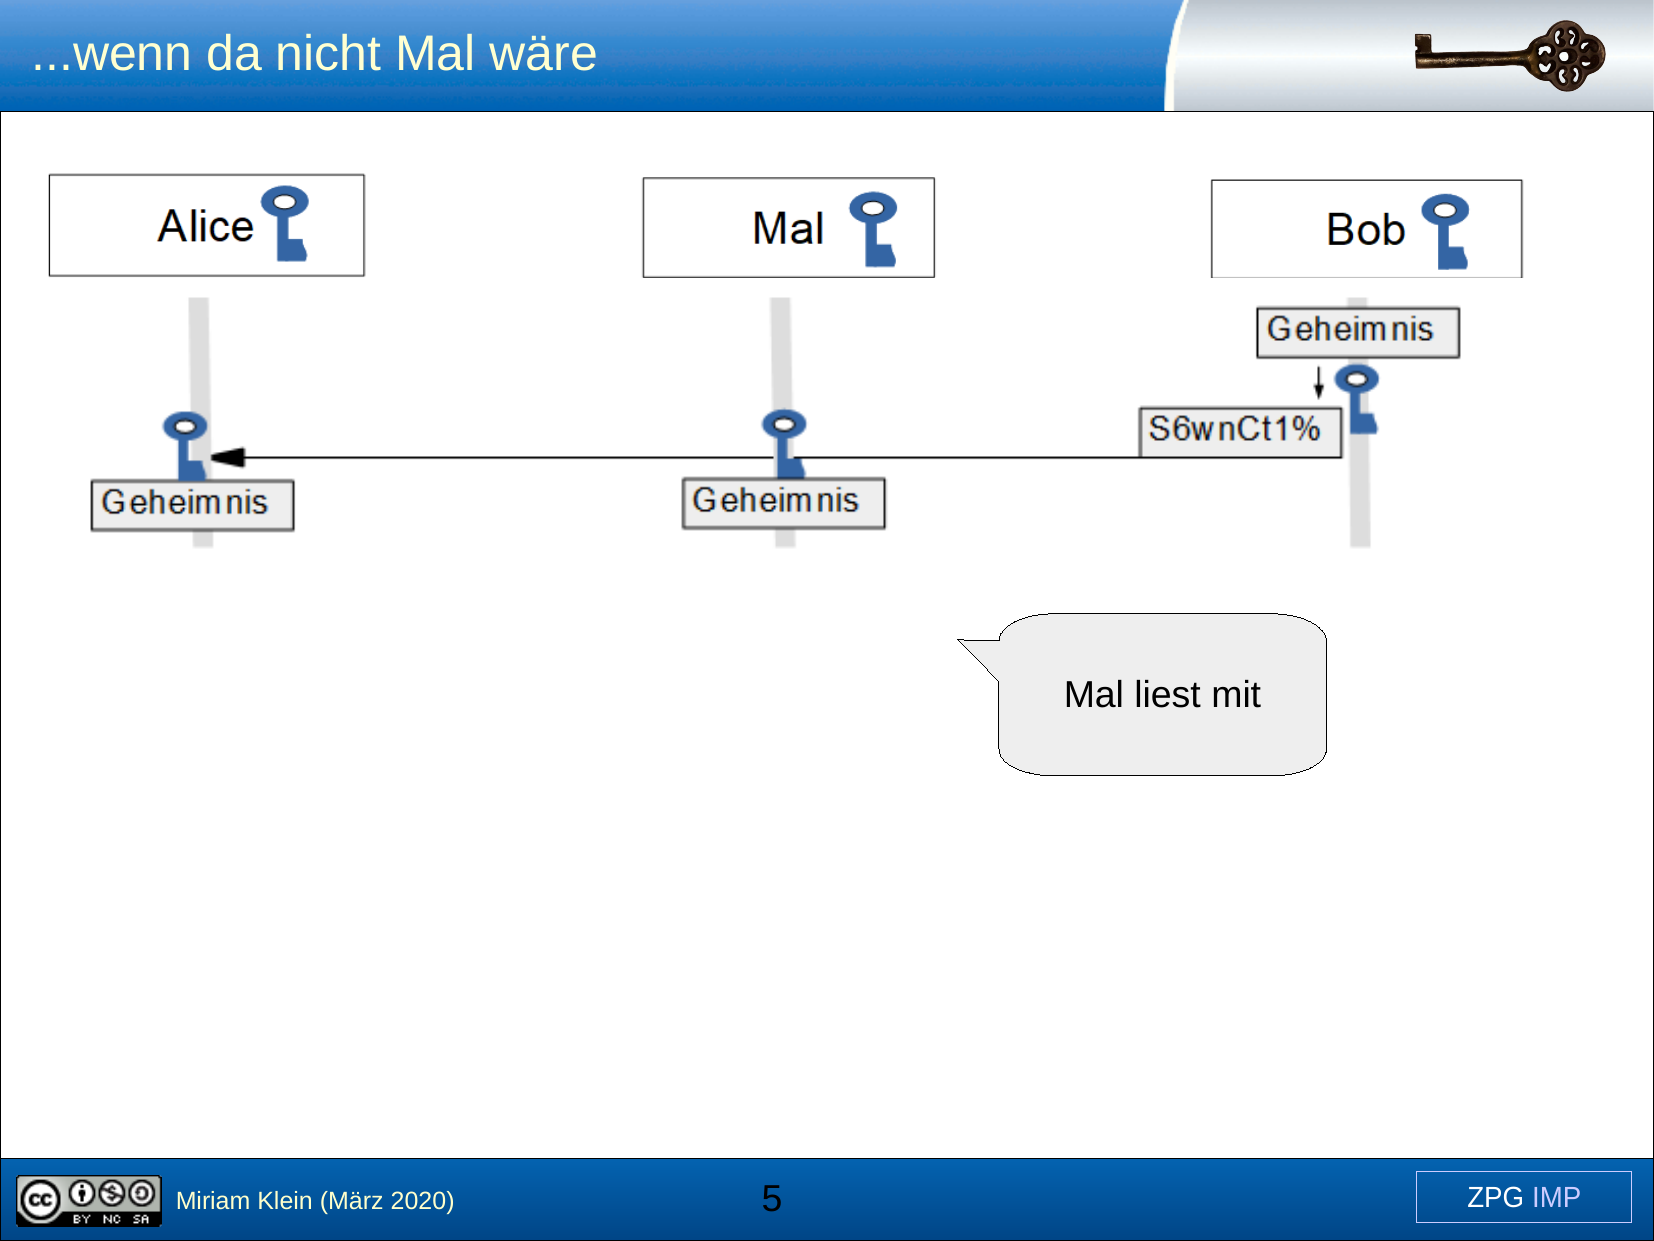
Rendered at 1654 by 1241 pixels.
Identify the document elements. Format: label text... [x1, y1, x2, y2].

picture [43, 169, 1528, 278]
text_box Mal liest mit [957, 613, 1327, 776]
picture [73, 295, 1530, 557]
picture [0, 0, 1654, 111]
picture [16, 1175, 162, 1227]
title ...wenn da nicht Mal wäre [31, 14, 1151, 92]
